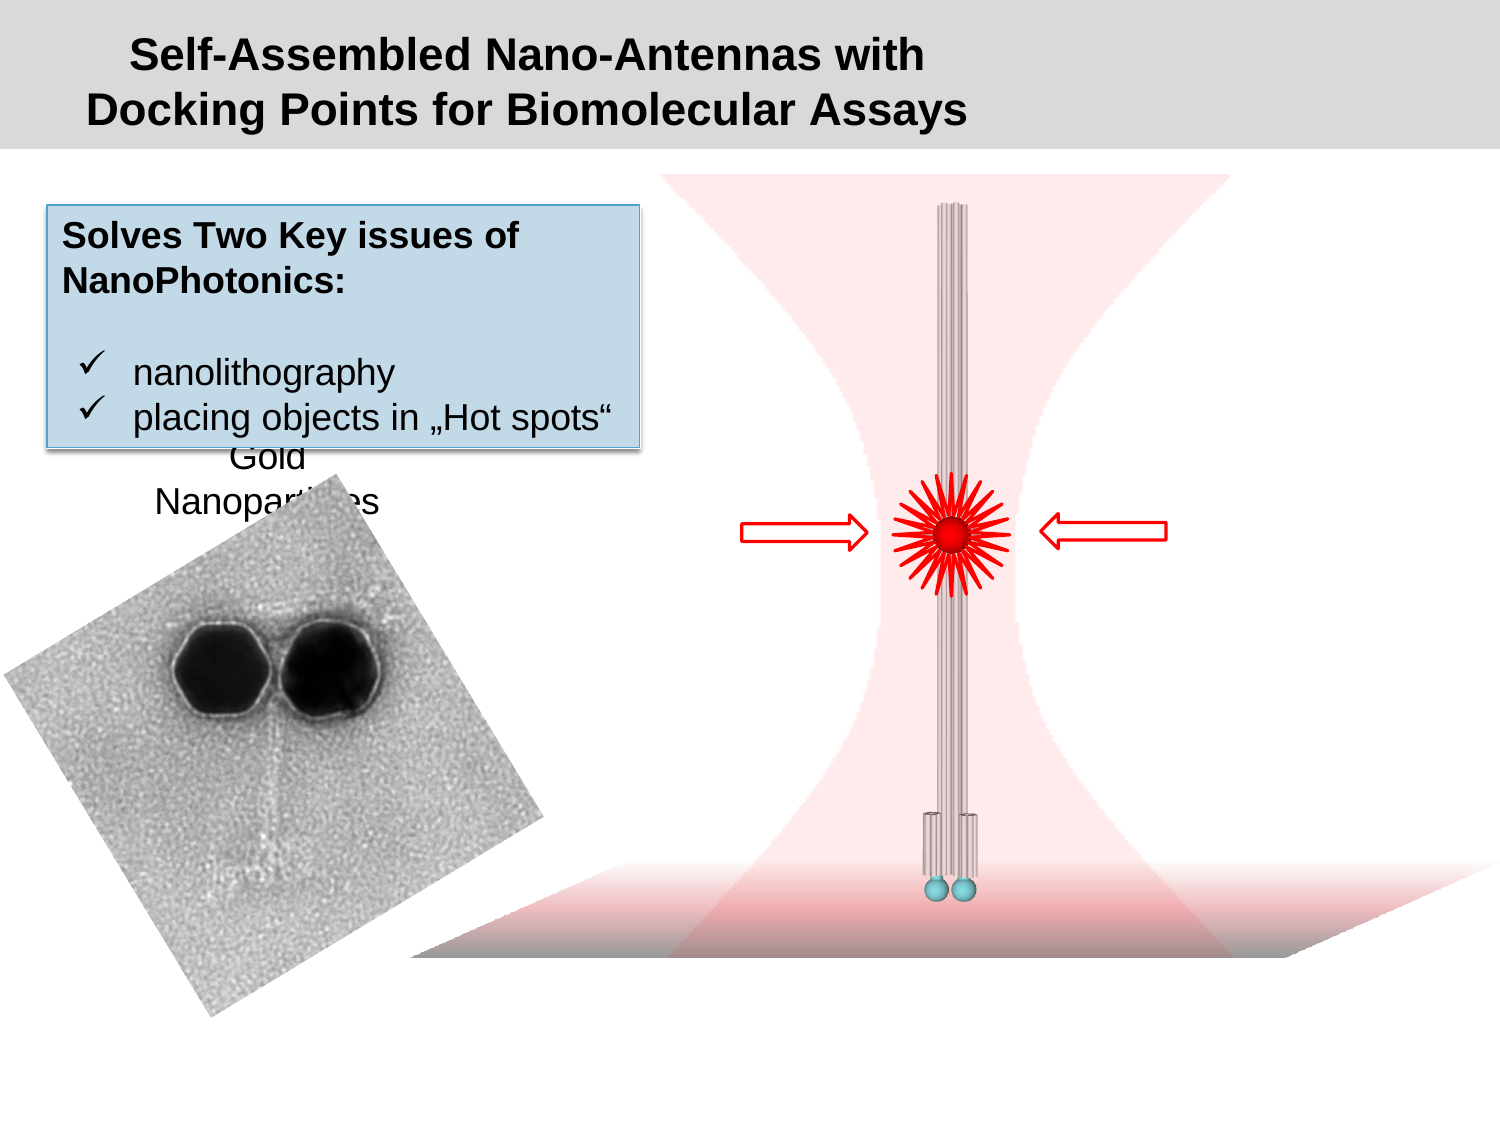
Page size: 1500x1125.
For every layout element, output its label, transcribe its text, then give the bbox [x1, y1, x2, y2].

title Self-Assembled Nano-Antennas with Docking Points for Biomolecular Assays [83, 22, 973, 137]
text_box Solves Two Key issues of NanoPhotonics: nanolithography placing objects in „Hot spots“ [46, 205, 640, 448]
picture [3, 174, 1500, 1018]
text_box [0, 0, 1500, 149]
